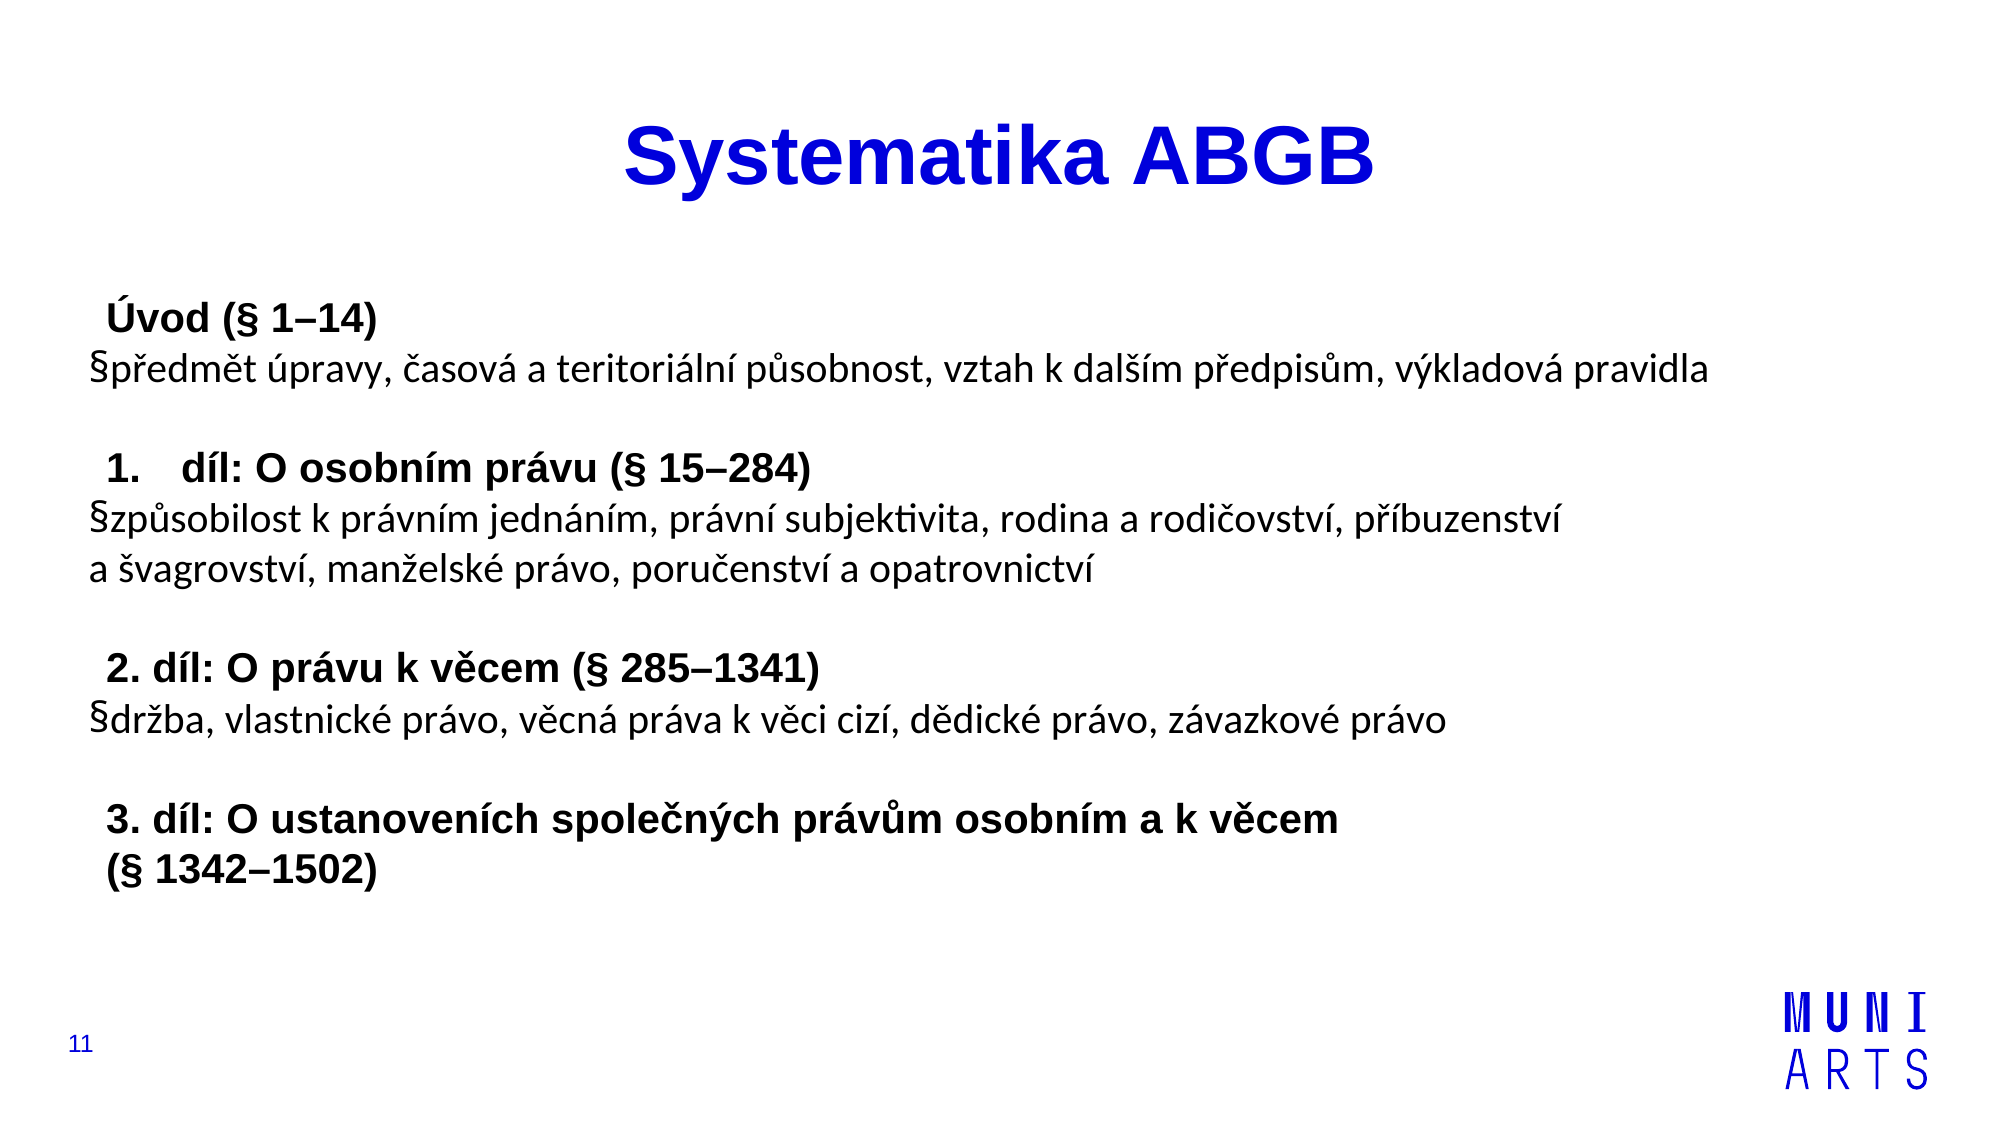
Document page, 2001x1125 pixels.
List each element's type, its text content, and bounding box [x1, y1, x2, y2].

title Systematika ABGB [118, 118, 1883, 193]
text_box [67, 1021, 88, 1063]
list Úvod (§ 1–14) předmět úpravy, časová a teritoriální působnost, vztah k dalším předpisům, výkladová pravidla díl: O osobním právu (§ 15–284) způsobilost k právním jednáním, právní subjektivita, rodina a rodičovství, příbuzenství a švagrovství, manželské právo, poručenství a opatrovnictví 2. díl: O právu k věcem (§ 285–1341) držba, vlastnické právo, věcná práva k věci cizí, dědické právo, závazkové právo 3. díl: O ustanoveních společných právům osobním a k věcem (§ 1342–1502) [88, 220, 1886, 1084]
